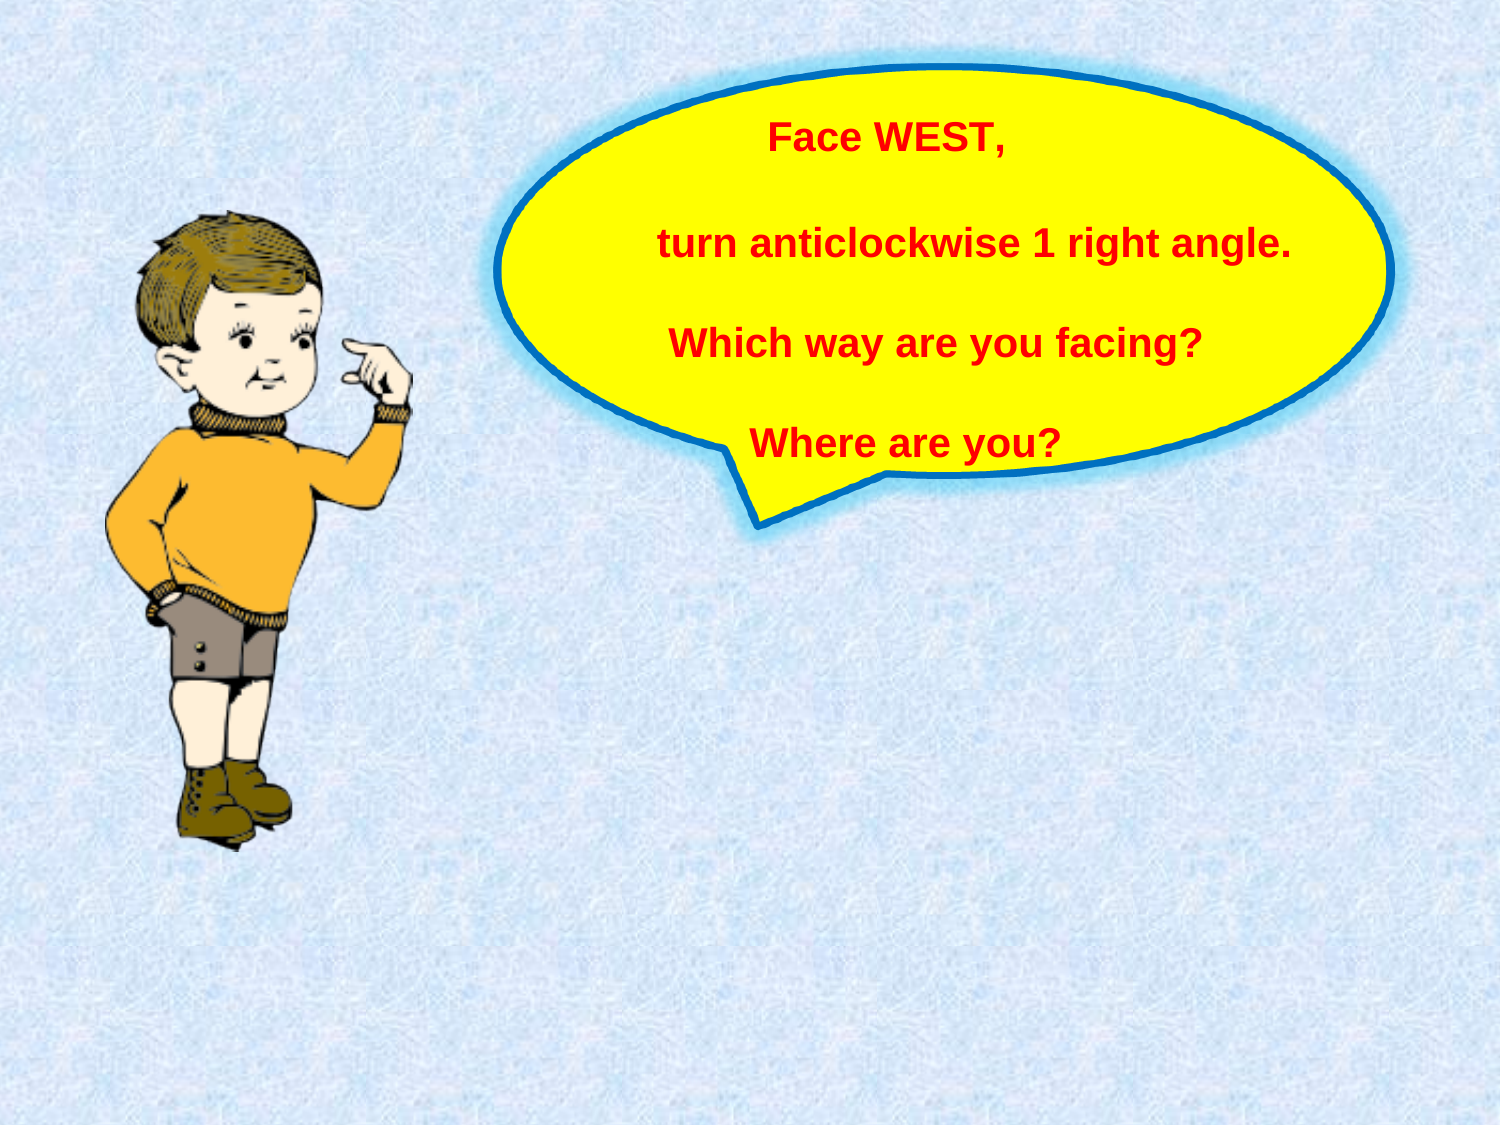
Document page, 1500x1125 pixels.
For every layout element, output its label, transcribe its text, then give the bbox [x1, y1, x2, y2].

picture [0, 0, 1500, 1125]
text_box Face WEST, turn anticlockwise 1 right angle. Which way are you facing? Where are you? [515, 68, 1383, 475]
